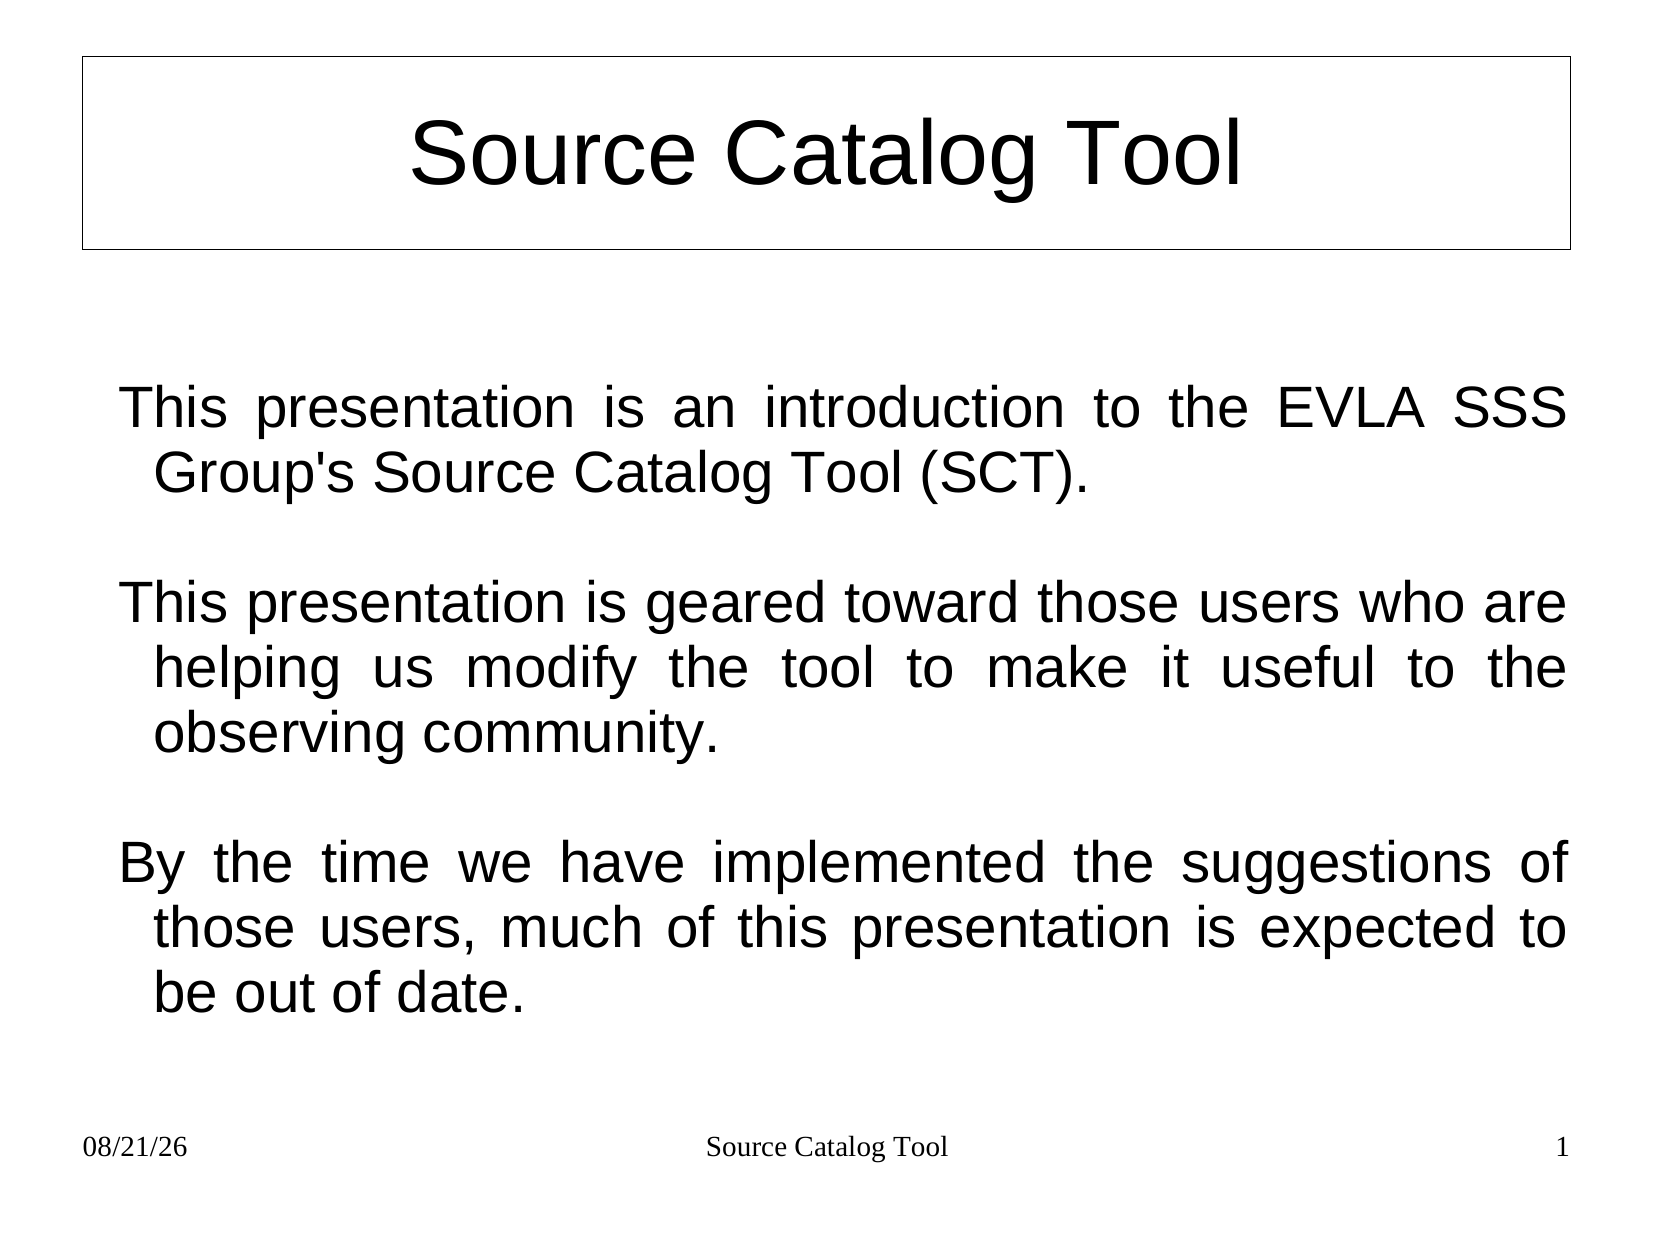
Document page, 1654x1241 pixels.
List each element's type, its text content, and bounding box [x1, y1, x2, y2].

subtitle This presentation is an introduction to the EVLA SSS Group's Source Catalog Tool (SCT). This presentation is geared toward those users who are helping us modify the tool to make it useful to the observing community. By the time we have implemented the suggestions of those users, much of this presentation is expected to be out of date. [82, 290, 1571, 1109]
title Source Catalog Tool [82, 56, 1571, 250]
